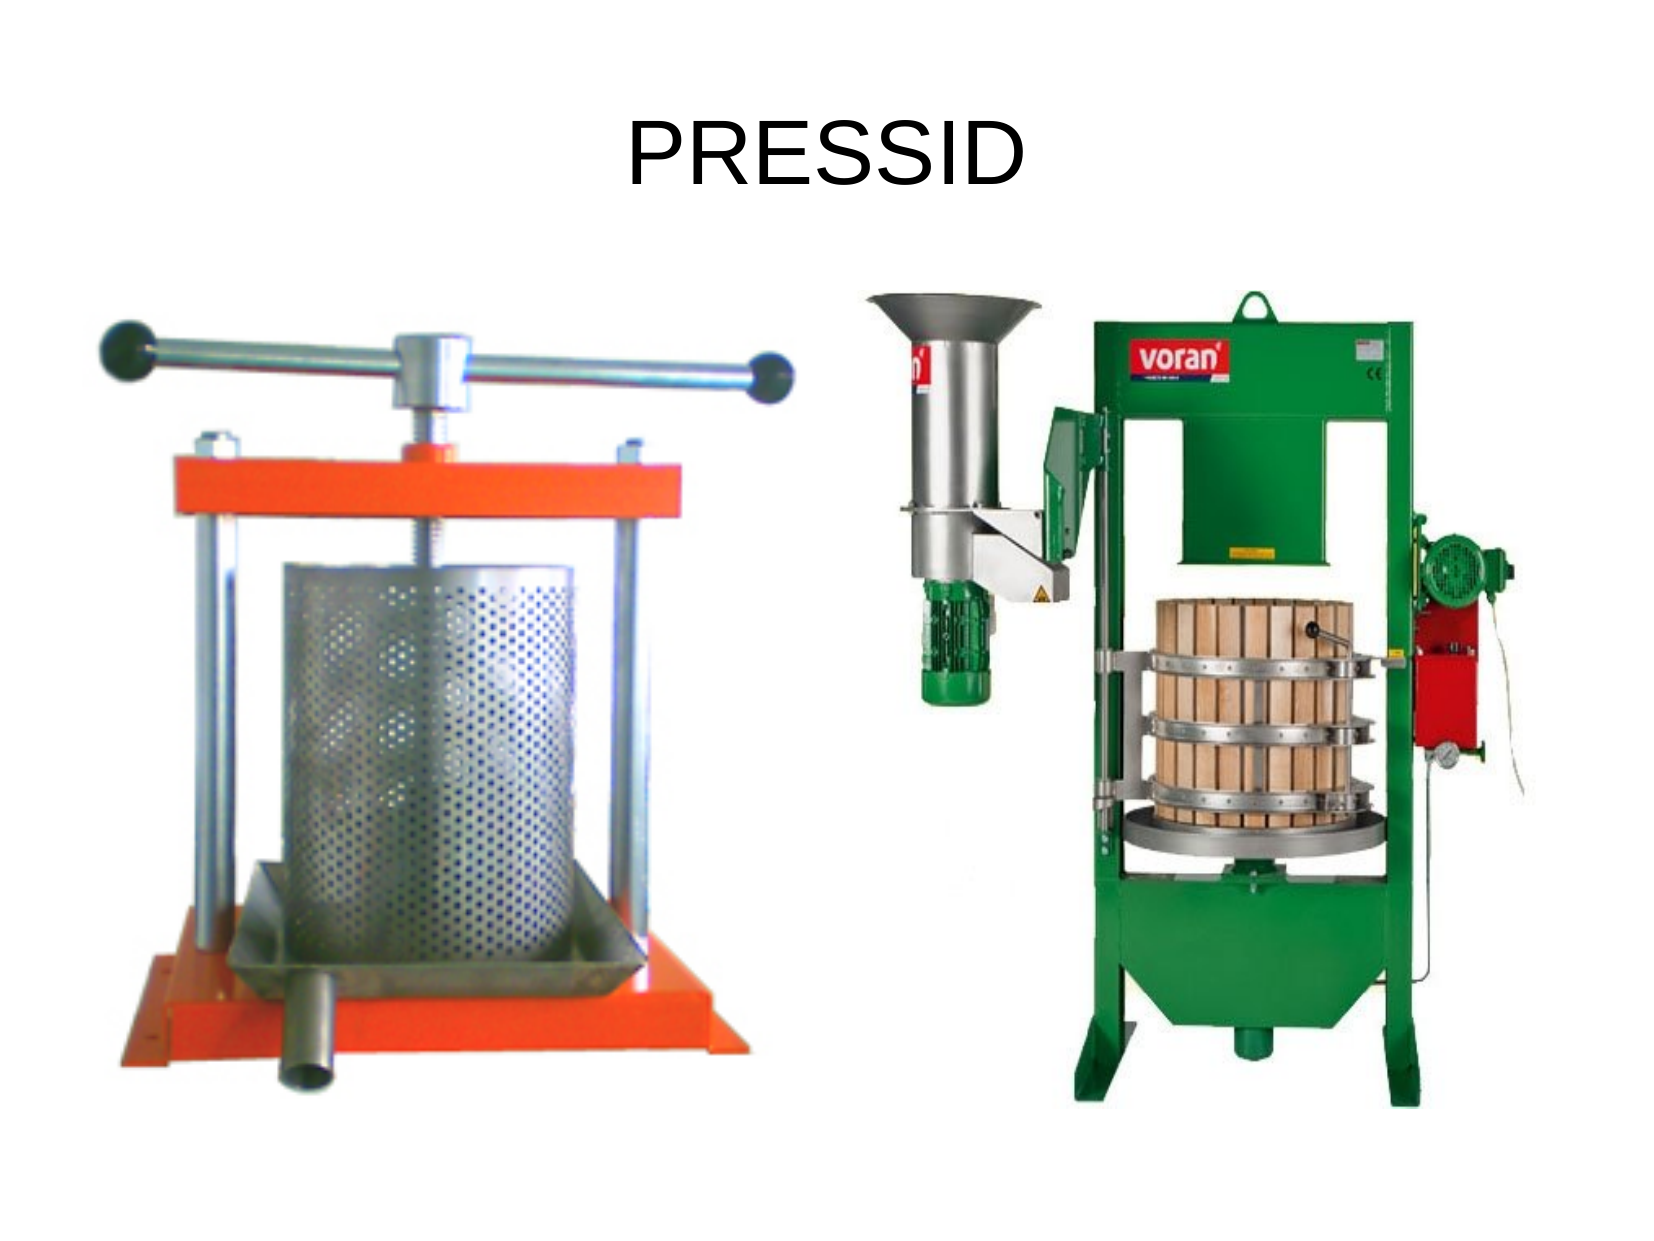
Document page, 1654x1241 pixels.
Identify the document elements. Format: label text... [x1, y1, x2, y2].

picture [82, 290, 809, 1099]
picture [845, 290, 1549, 1109]
title PRESSID [82, 49, 1571, 257]
